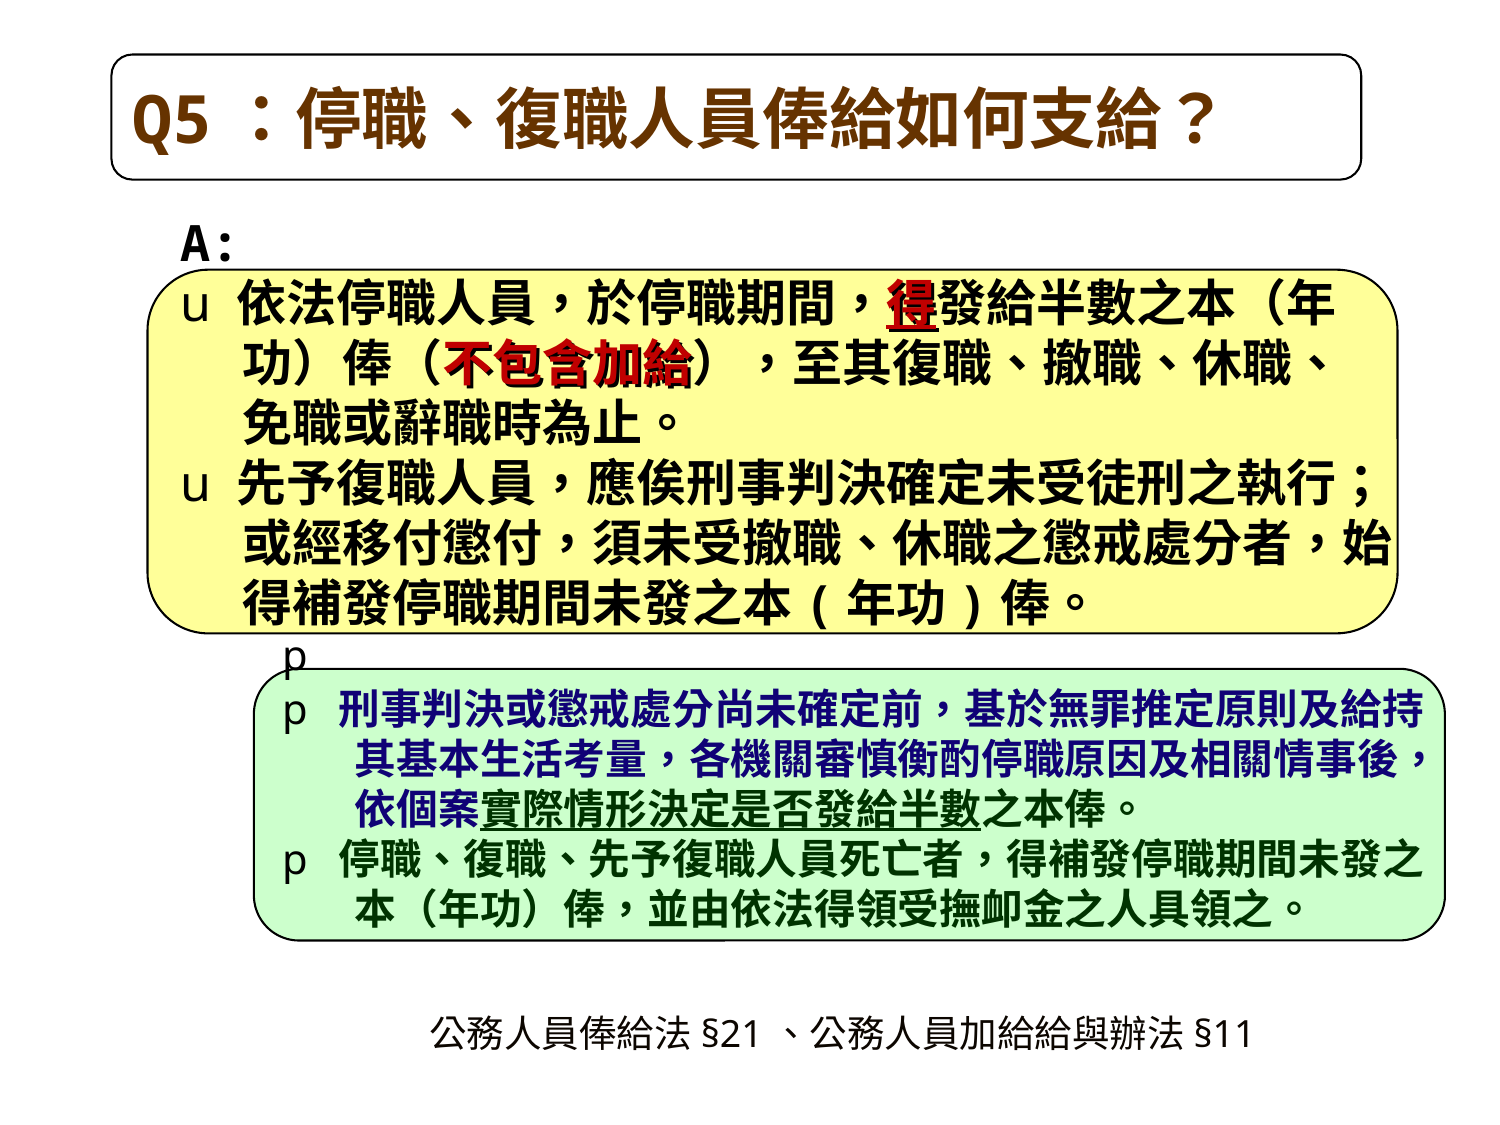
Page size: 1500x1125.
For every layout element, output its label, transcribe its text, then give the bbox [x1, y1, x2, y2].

text_box A: 依法停職人員，於停職期間，得發給半數之本（年 功）俸（不包含加給），至其復職、撤職、休職、 免職或辭職時為止。 先予復職人員，應俟刑事判決確定未受徒刑之執行； 或經移付懲付，須未受撤職、休職之懲戒處分者，始 得補發停職期間未發之本(年功)俸。 [147, 269, 1398, 634]
text_box 刑事判決或懲戒處分尚未確定前，基於無罪推定原則及給持 其基本生活考量，各機關審慎衡酌停職原因及相關情事後， 依個案實際情形決定是否發給半數之本俸。 停職、復職、先予復職人員死亡者，得補發停職期間未發之 本（年功）俸，並由依法得領受撫卹金之人具領之。 [253, 668, 1445, 941]
text_box 公務人員俸給法§21、公務人員加給給與辦法§11 [414, 1002, 1500, 1064]
text_box Q5：停職、復職人員俸給如何支給？ [111, 54, 1362, 180]
